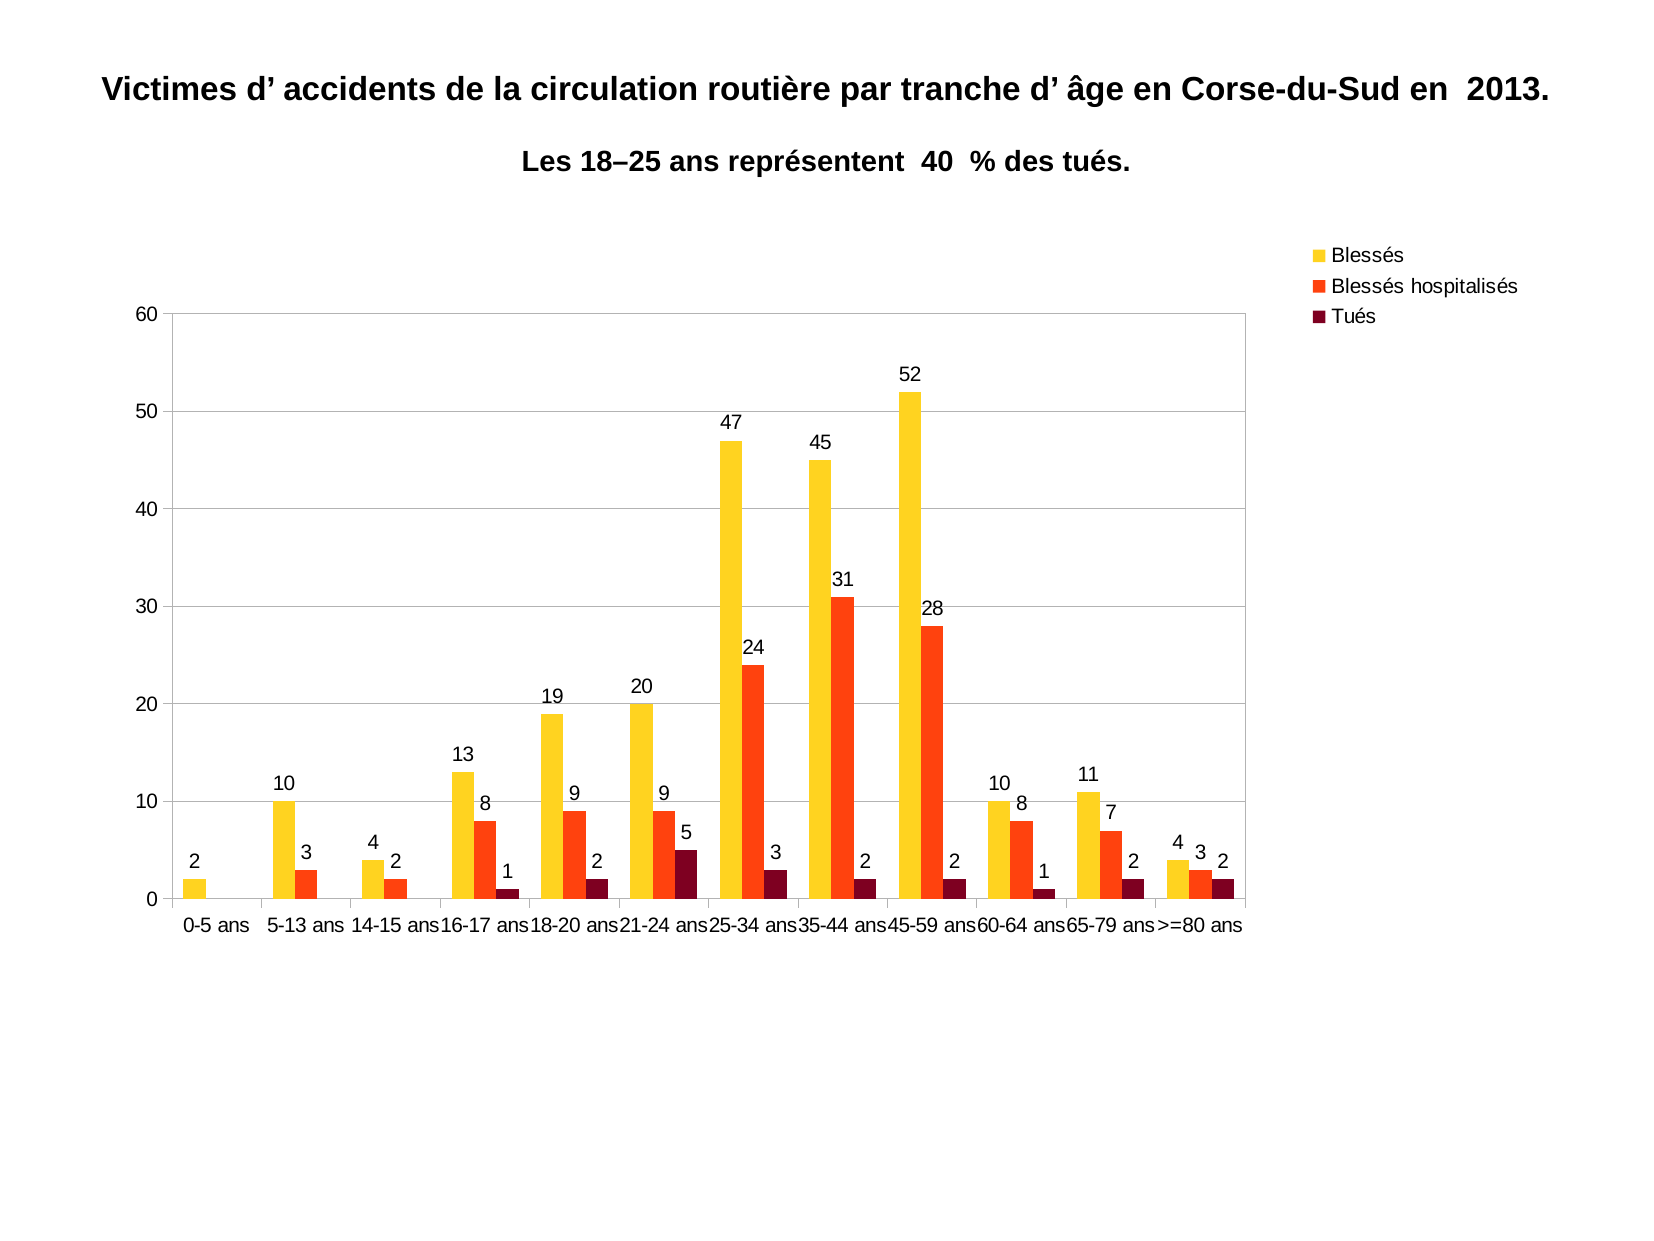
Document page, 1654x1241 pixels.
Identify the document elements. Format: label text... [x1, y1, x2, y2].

chart [79, 231, 1536, 1004]
title Victimes d’ accidents de la circulation routière par tranche d’ âge en Corse-du-Sud en 2013. Les 18–25 ans représentent 40 % des tués. [82, 59, 1571, 189]
